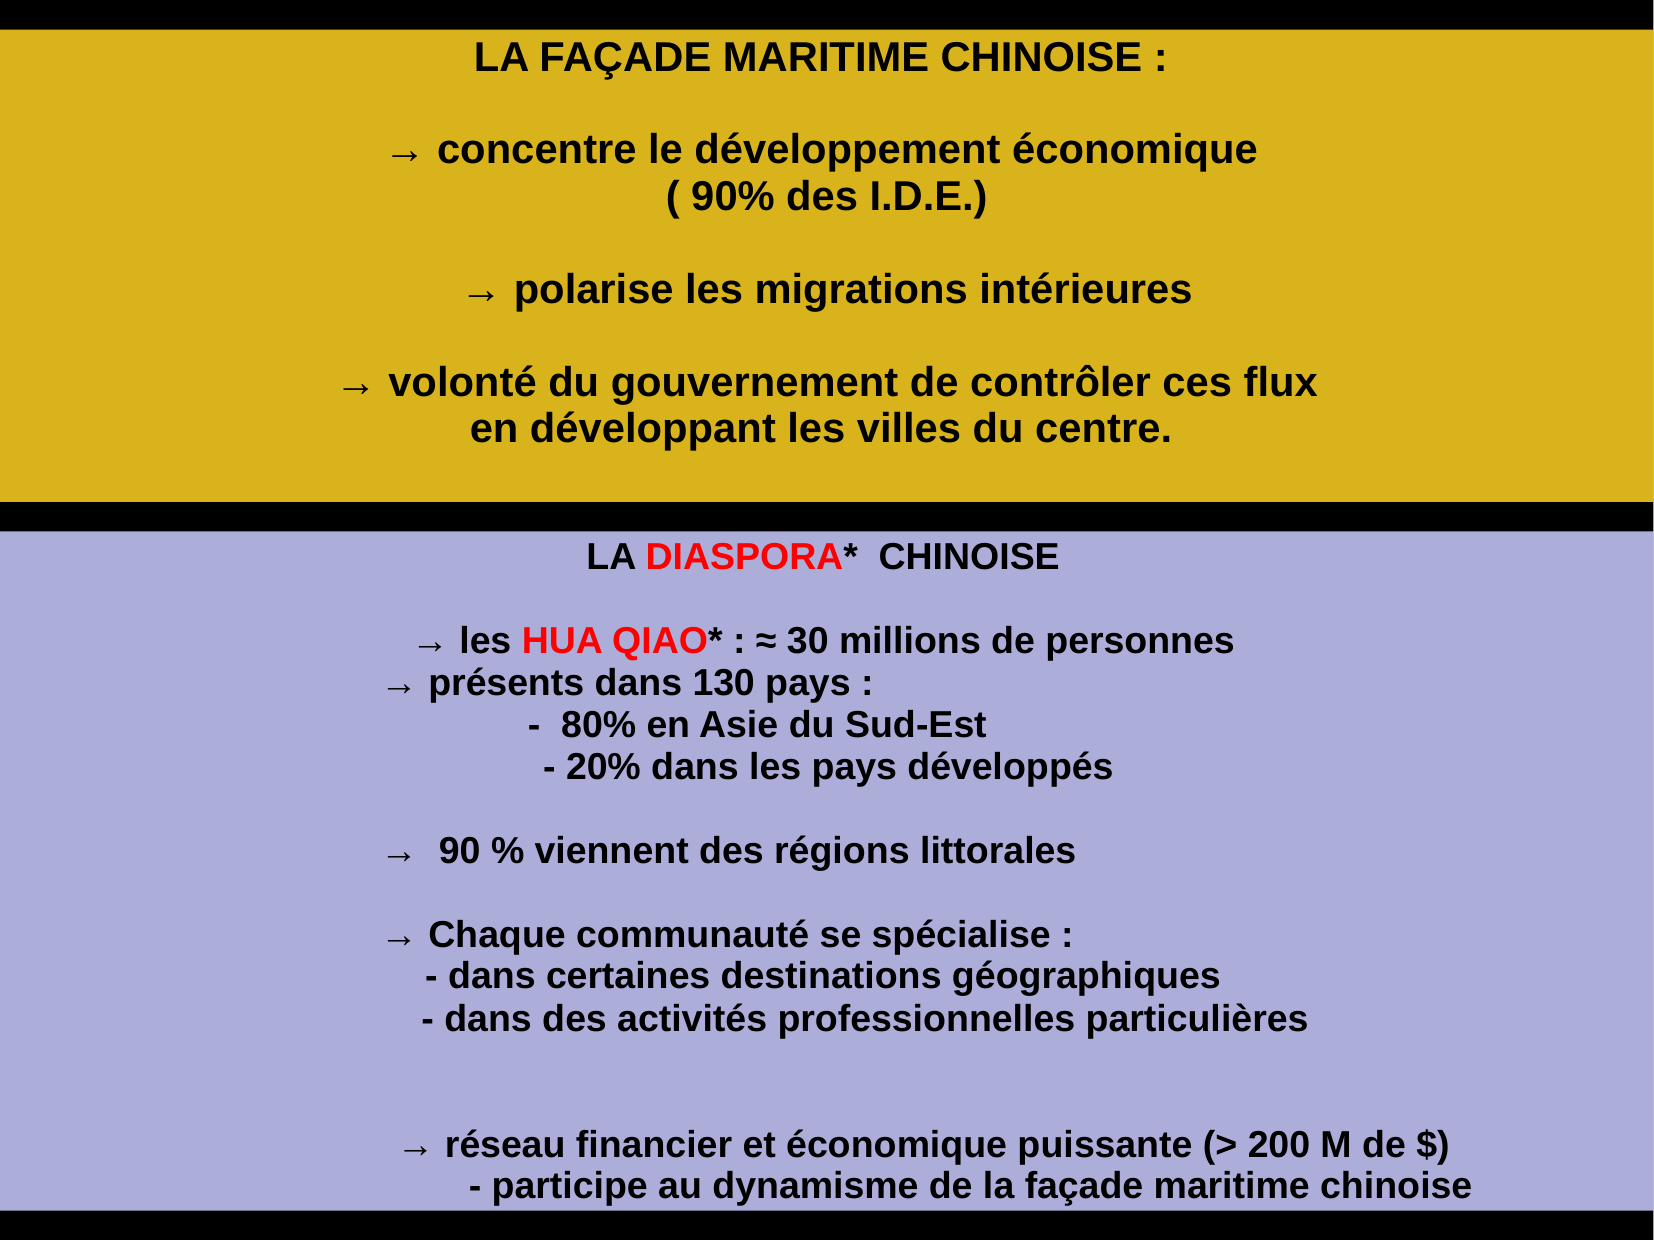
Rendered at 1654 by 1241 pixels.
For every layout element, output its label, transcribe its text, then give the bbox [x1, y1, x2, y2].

text_box LA DIASPORA* CHINOISE → les HUA QIAO* : ≈ 30 millions de personnes → présents dans 130 pays : - 80% en Asie du Sud-Est - 20% dans les pays développés → 90 % viennent des régions littorales → Chaque communauté se spécialise : - dans certaines destinations géographiques - dans des activités professionnelles particulières → réseau financier et économique puissante (> 200 M de $) - participe au dynamisme de la façade maritime chinoise [0, 531, 1654, 1211]
text_box LA FAÇADE MARITIME CHINOISE : → concentre le développement économique ( 90% des I.D.E.) → polarise les migrations intérieures → volonté du gouvernement de contrôler ces flux en développant les villes du centre. [0, 29, 1654, 502]
